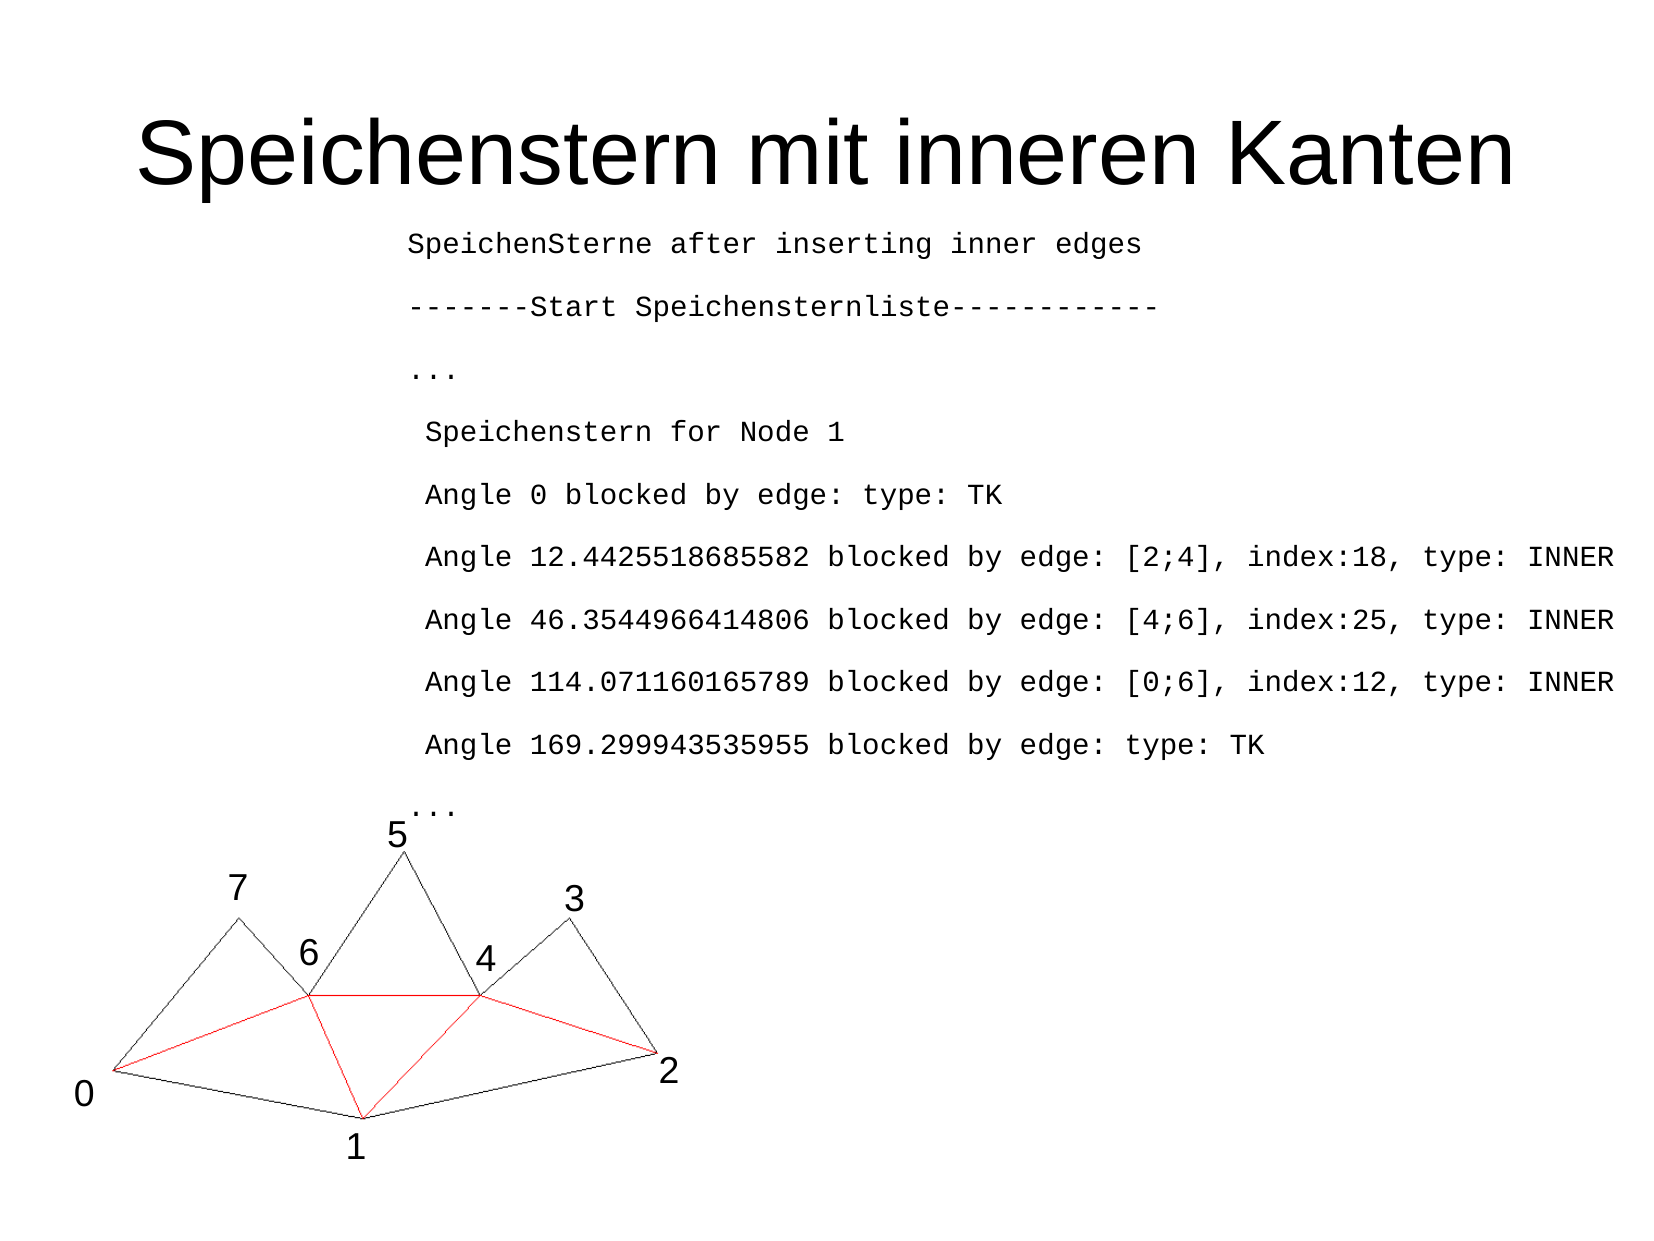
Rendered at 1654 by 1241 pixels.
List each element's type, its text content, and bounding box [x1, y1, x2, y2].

text_box 4 [460, 929, 512, 1012]
text_box 6 [283, 923, 335, 1006]
title Speichenstern mit inneren Kanten [82, 56, 1571, 250]
text_box 5 [372, 805, 423, 888]
text_box 2 [643, 1041, 695, 1124]
text_box 3 [549, 870, 600, 952]
list SpeichenSterne after inserting inner edges -------Start Speichensternliste------------ ... Speichenstern for Node 1 Angle 0 blocked by edge: type: TK Angle 12.4425518685582 blocked by edge: [2;4], index:18, type: INNER Angle 46.3544966414806 blocked by edge: [4;6], index:25, type: INNER Angle 114.071160165789 blocked by edge: [0;6], index:12, type: INNER Angle 169.299943535955 blocked by edge: type: TK ... [407, 229, 1654, 1034]
text_box 0 [59, 1065, 110, 1147]
text_box 1 [330, 1118, 382, 1200]
picture [59, 838, 682, 1152]
text_box 7 [213, 858, 264, 941]
